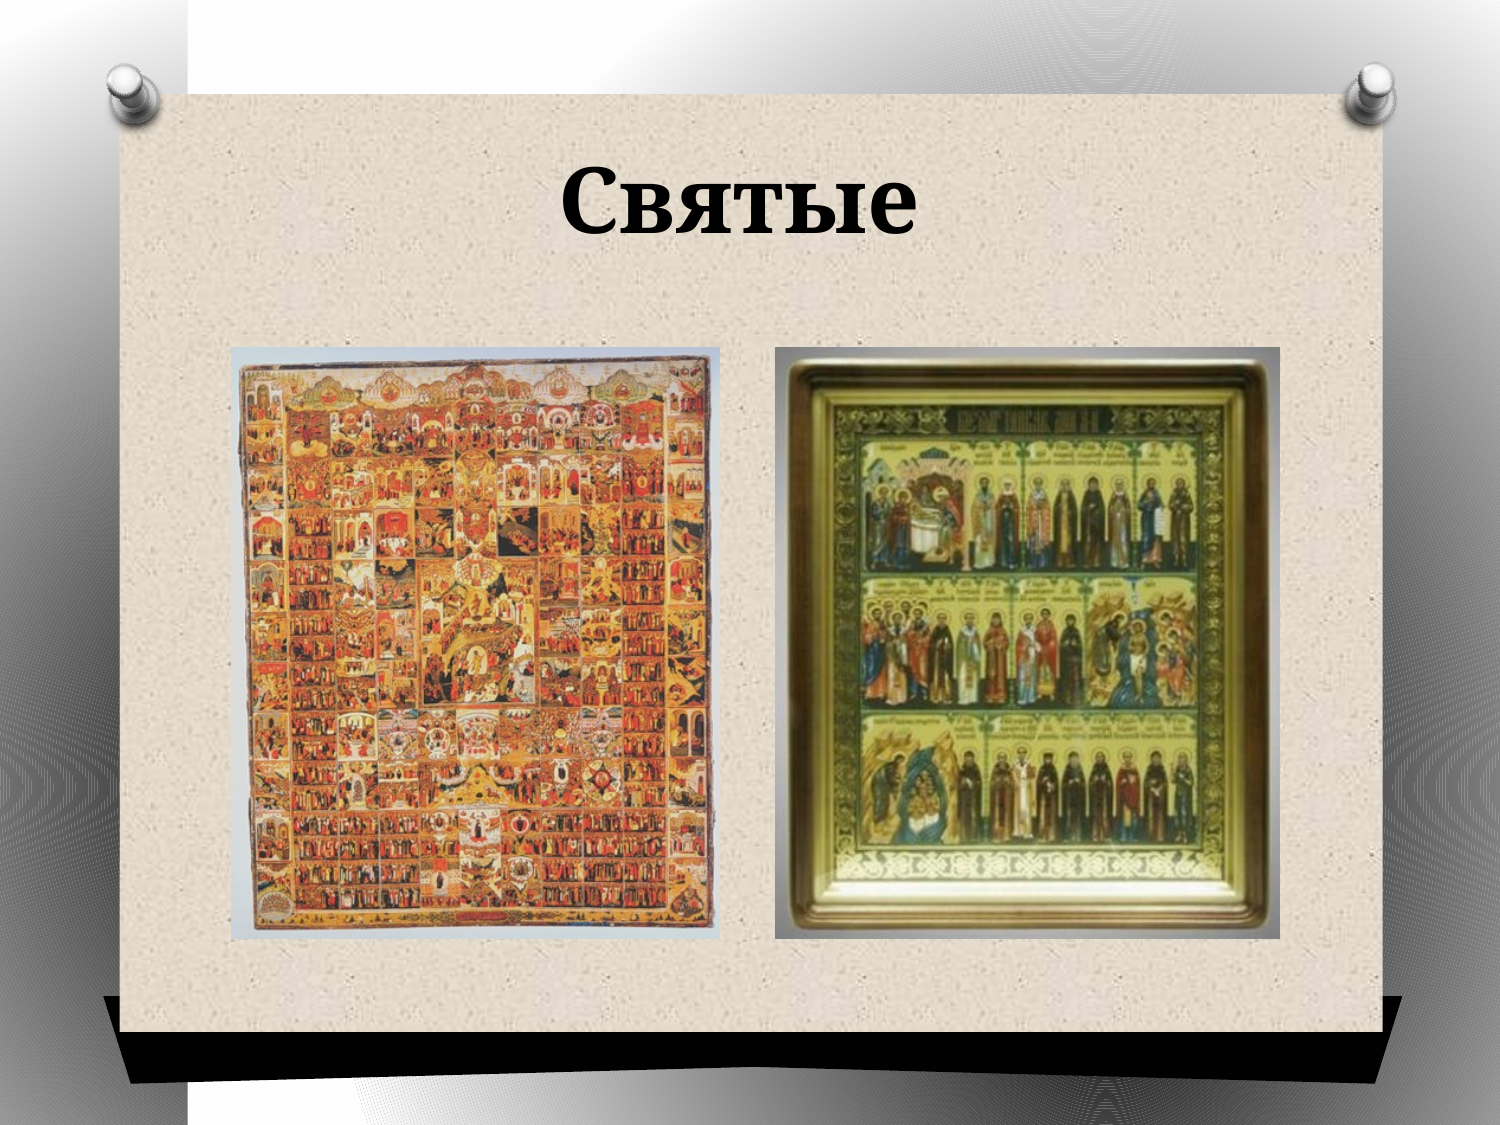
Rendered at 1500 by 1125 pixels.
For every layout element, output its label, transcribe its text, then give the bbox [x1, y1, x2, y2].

picture [75, 29, 1439, 1032]
title Святые [179, 134, 1323, 332]
